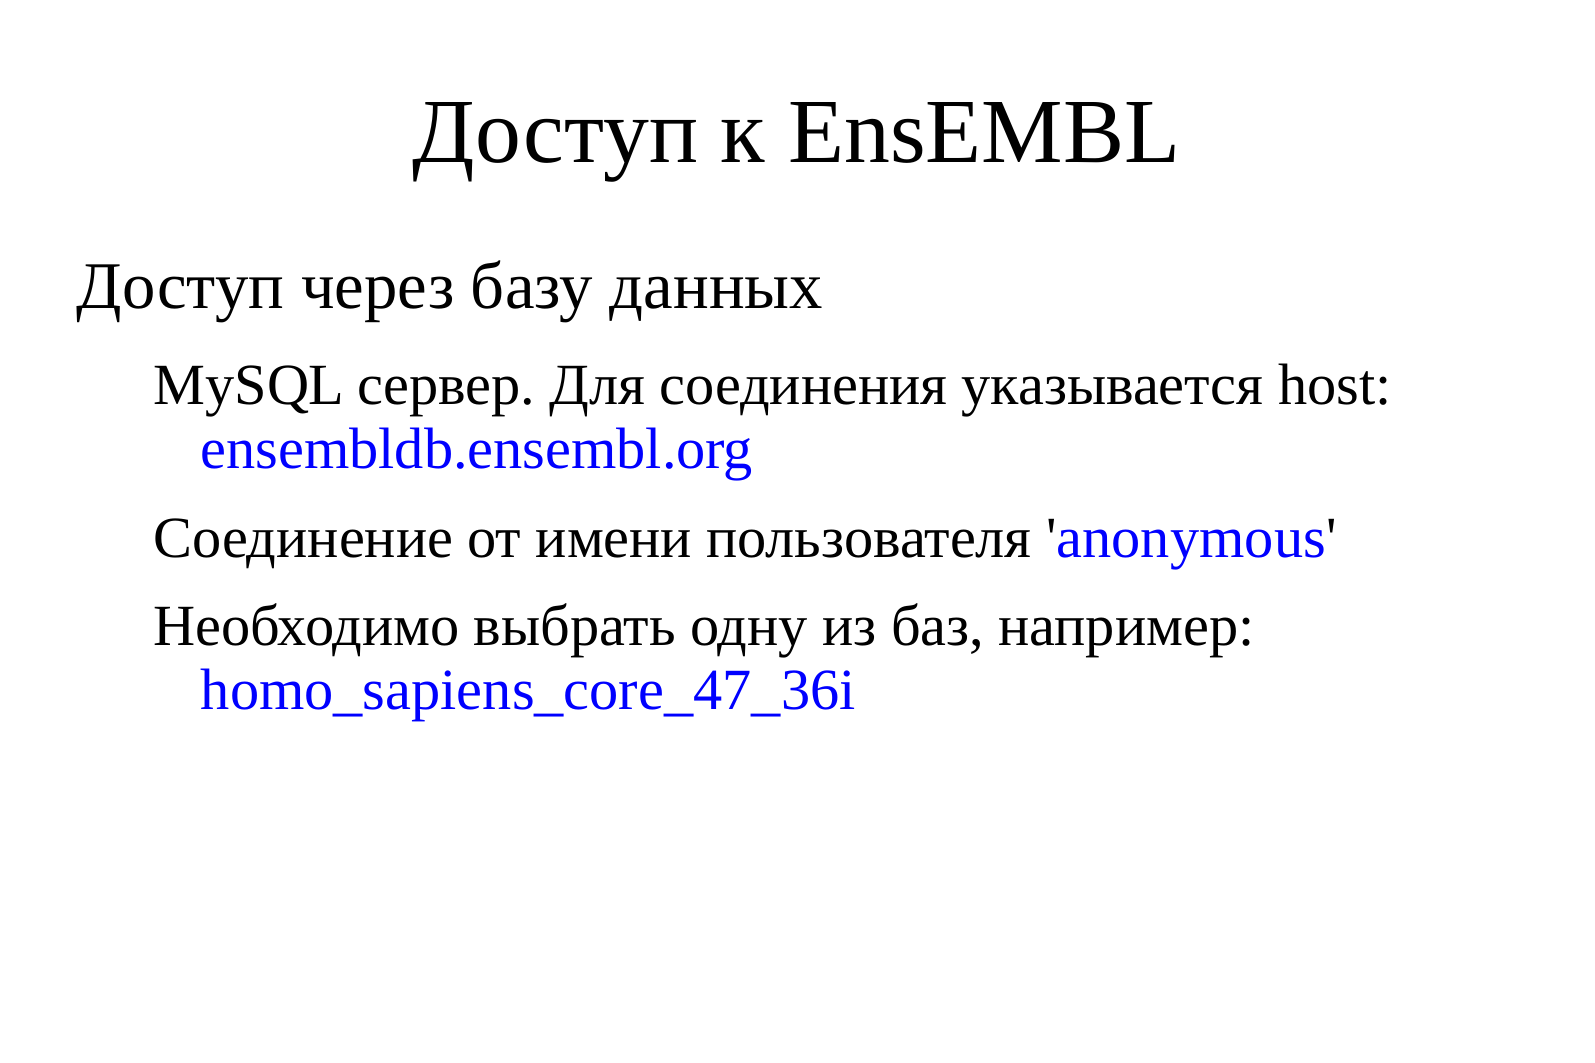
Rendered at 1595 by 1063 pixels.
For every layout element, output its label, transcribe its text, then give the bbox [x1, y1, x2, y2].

list Доступ через базу данных MySQL сервер. Для соединения указывается host: ensembldb.ensembl.org Соединение от имени пользователя 'anonymous' Необходимо выбрать одну из баз, например: homo_sapiens_core_47_36i [59, 248, 1516, 936]
title Доступ к EnsEMBL [79, 49, 1515, 213]
